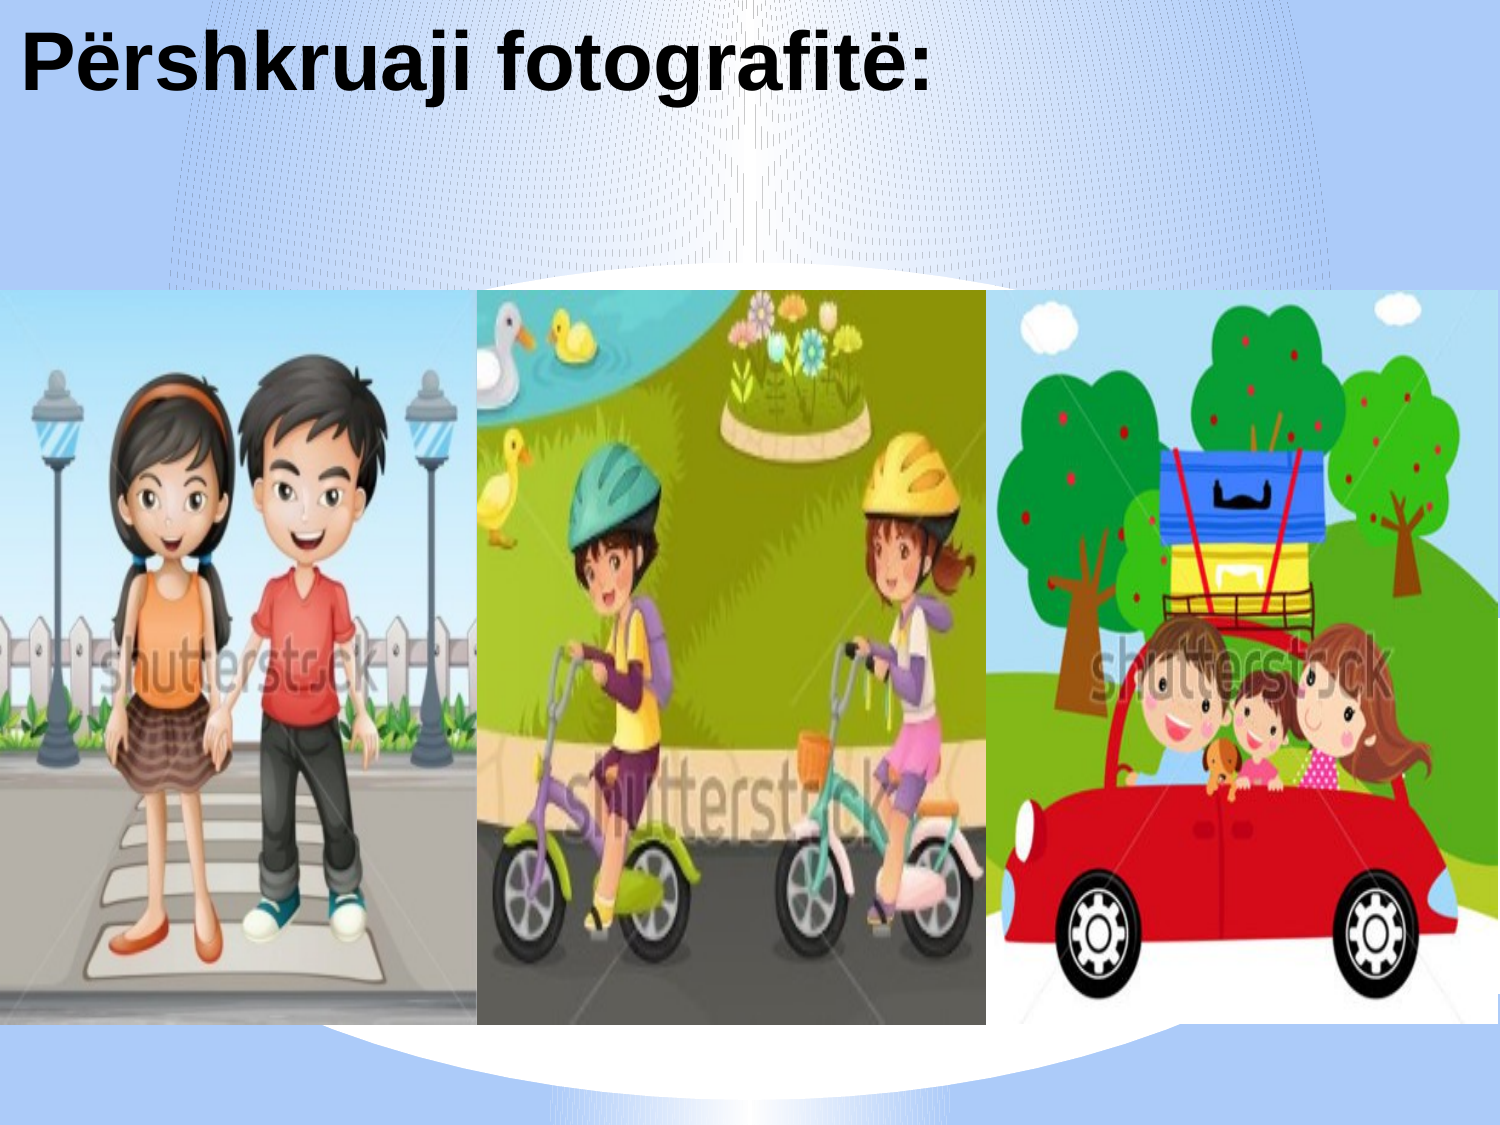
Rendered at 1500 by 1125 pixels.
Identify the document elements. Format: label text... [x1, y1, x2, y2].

picture [0, 290, 1498, 1025]
text_box Përshkruaji fotografitë: [0, 0, 1500, 325]
